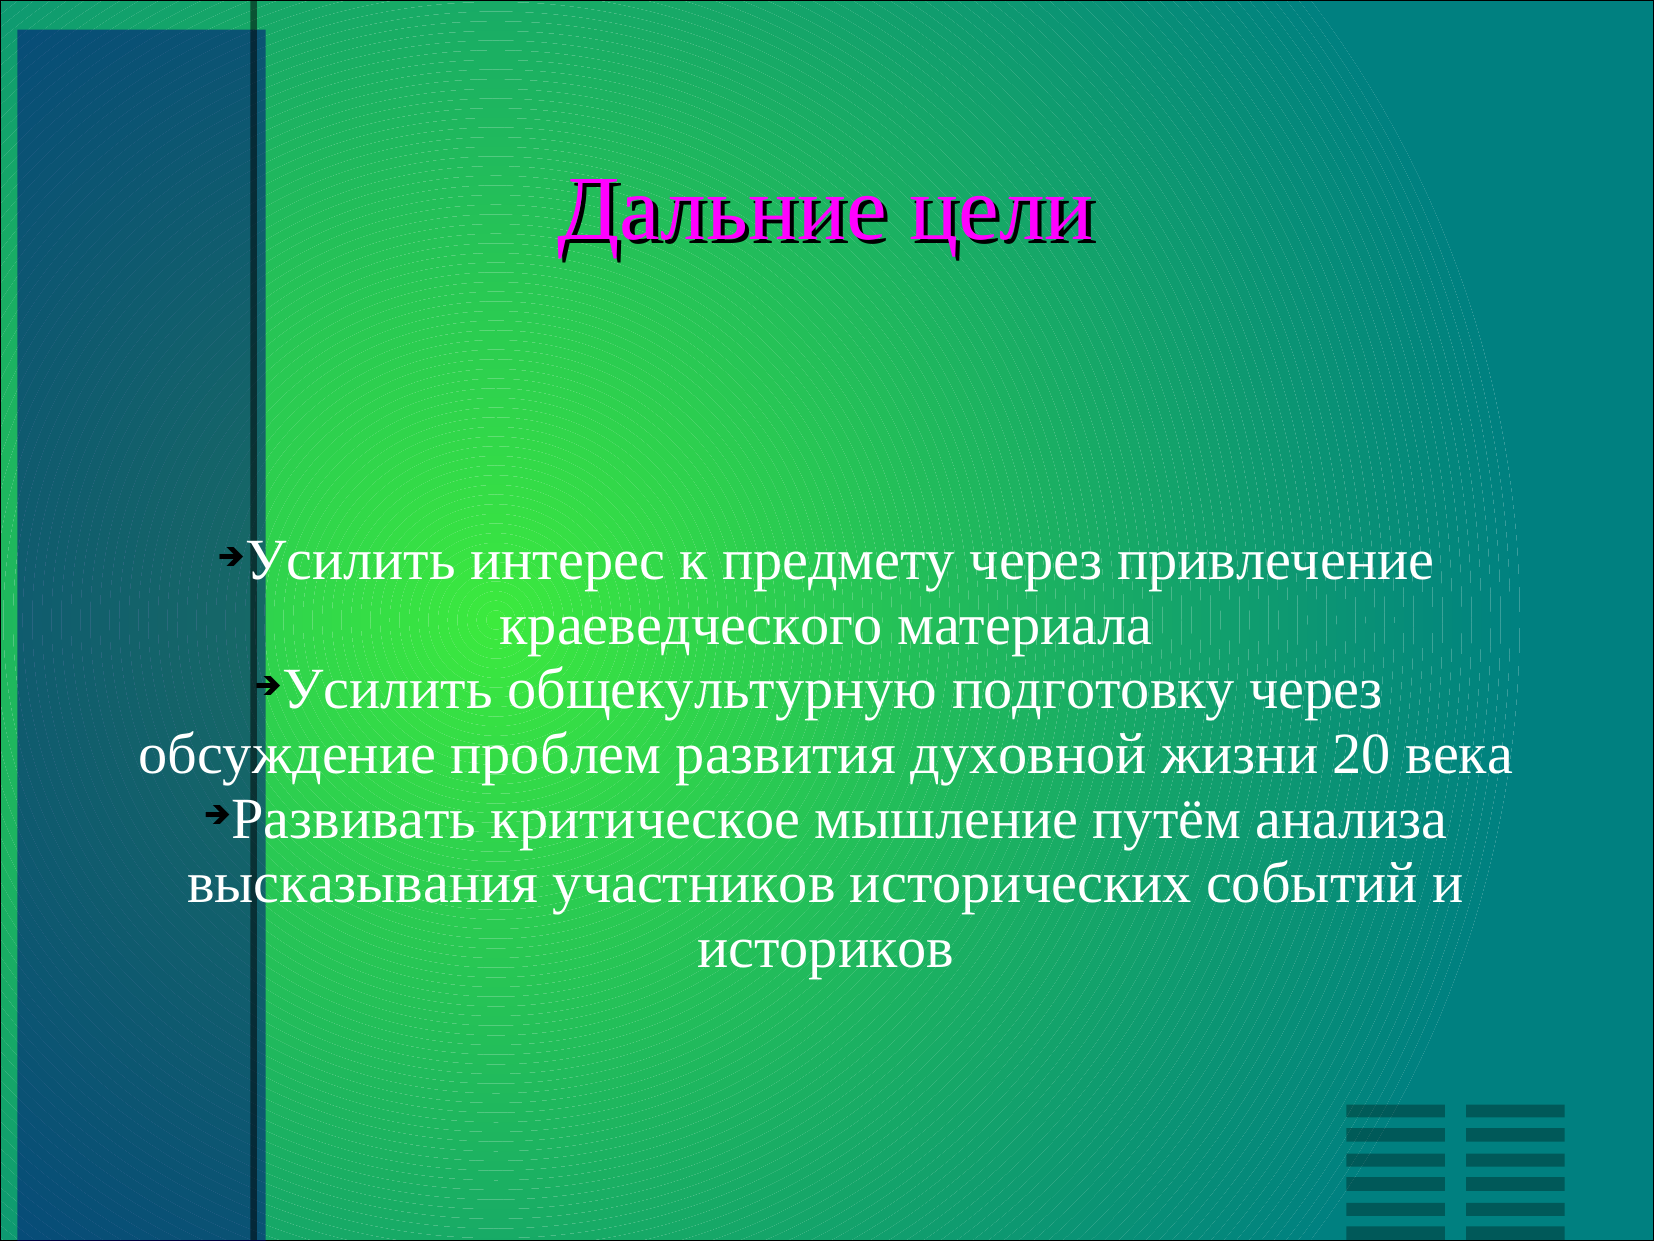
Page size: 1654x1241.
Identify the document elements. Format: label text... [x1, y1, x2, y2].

title Дальние цели [119, 112, 1533, 305]
subtitle Усилить интерес к предмету через привлечение краеведческого материала Усилить общекультурную подготовку через обсуждение проблем развития духовной жизни 20 века Развивать критическое мышление путём анализа высказывания участников исторических событий и историков [119, 351, 1533, 1156]
